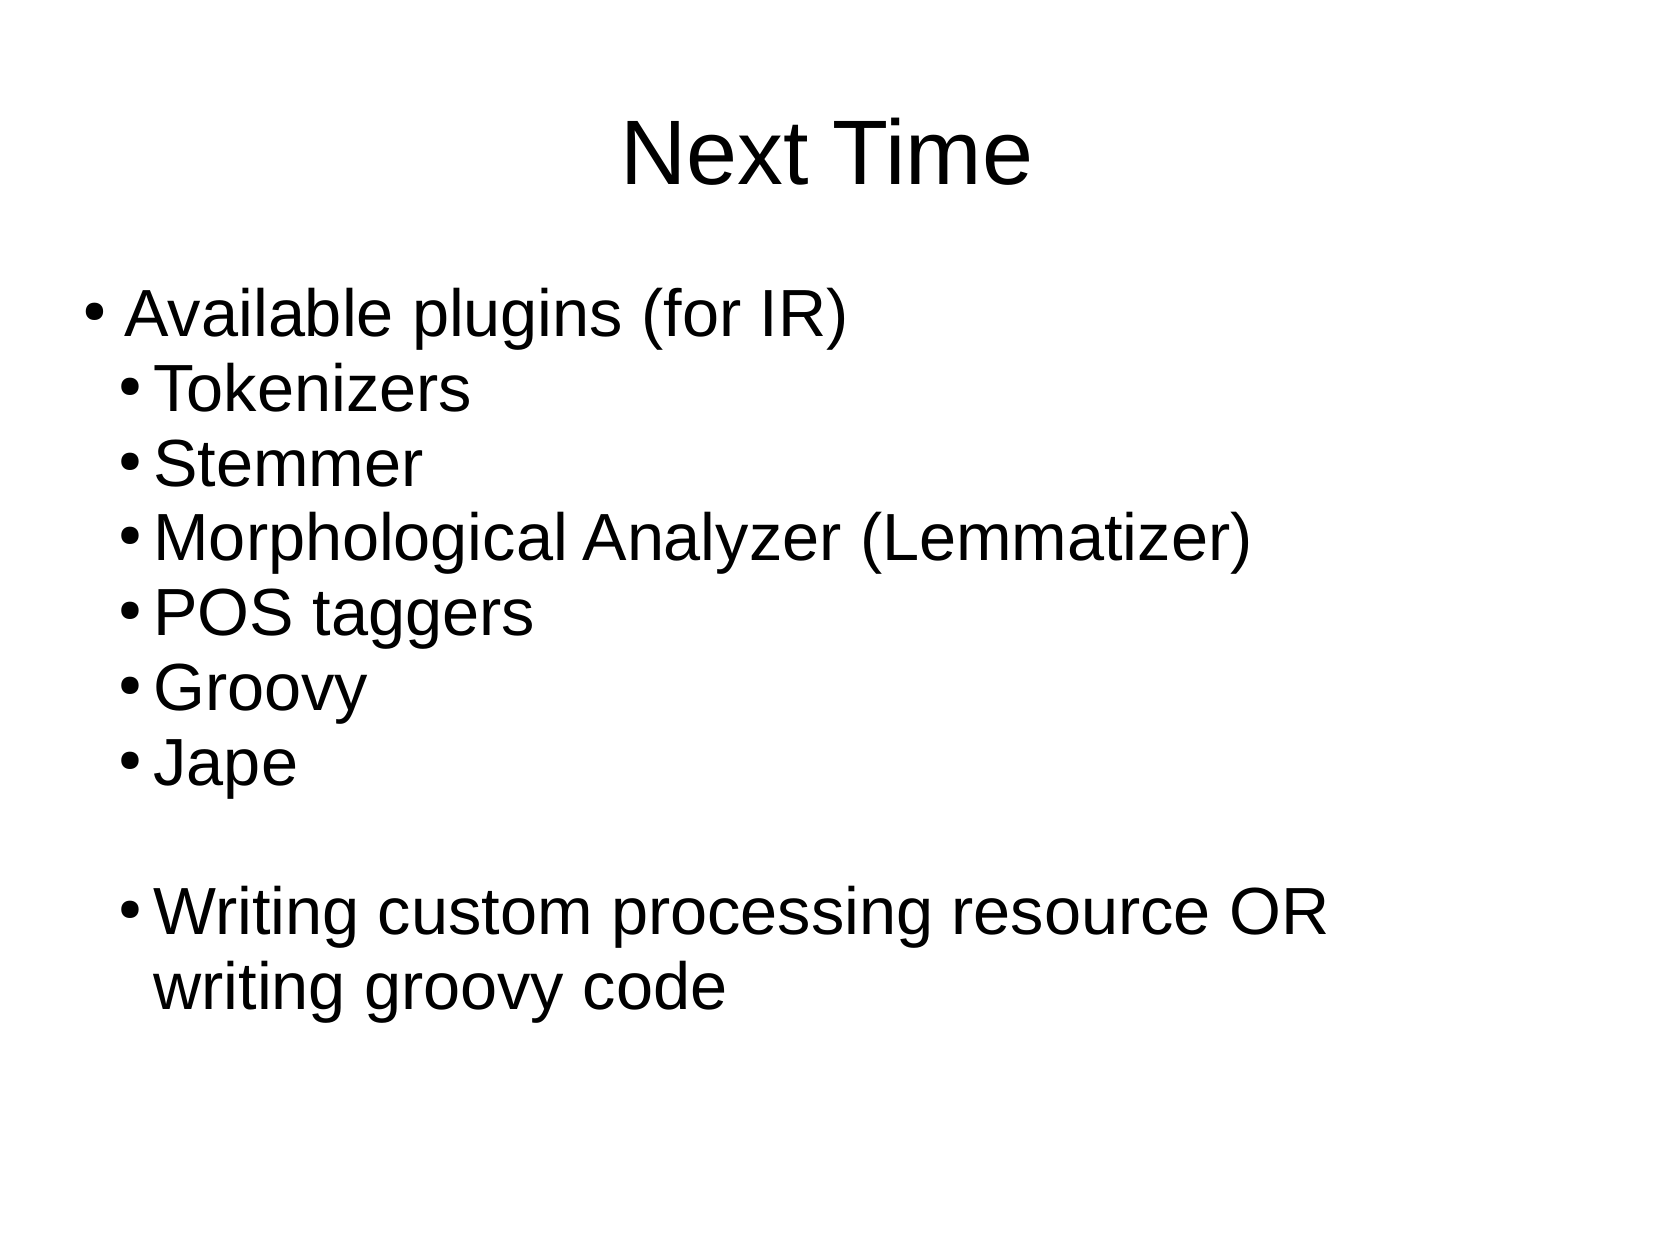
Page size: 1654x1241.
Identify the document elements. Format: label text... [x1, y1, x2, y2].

subtitle Available plugins (for IR) Tokenizers Stemmer Morphological Analyzer (Lemmatizer) POS taggers Groovy Jape Writing custom processing resource OR writing groovy code [82, 275, 1538, 1024]
title Next Time [82, 49, 1571, 257]
